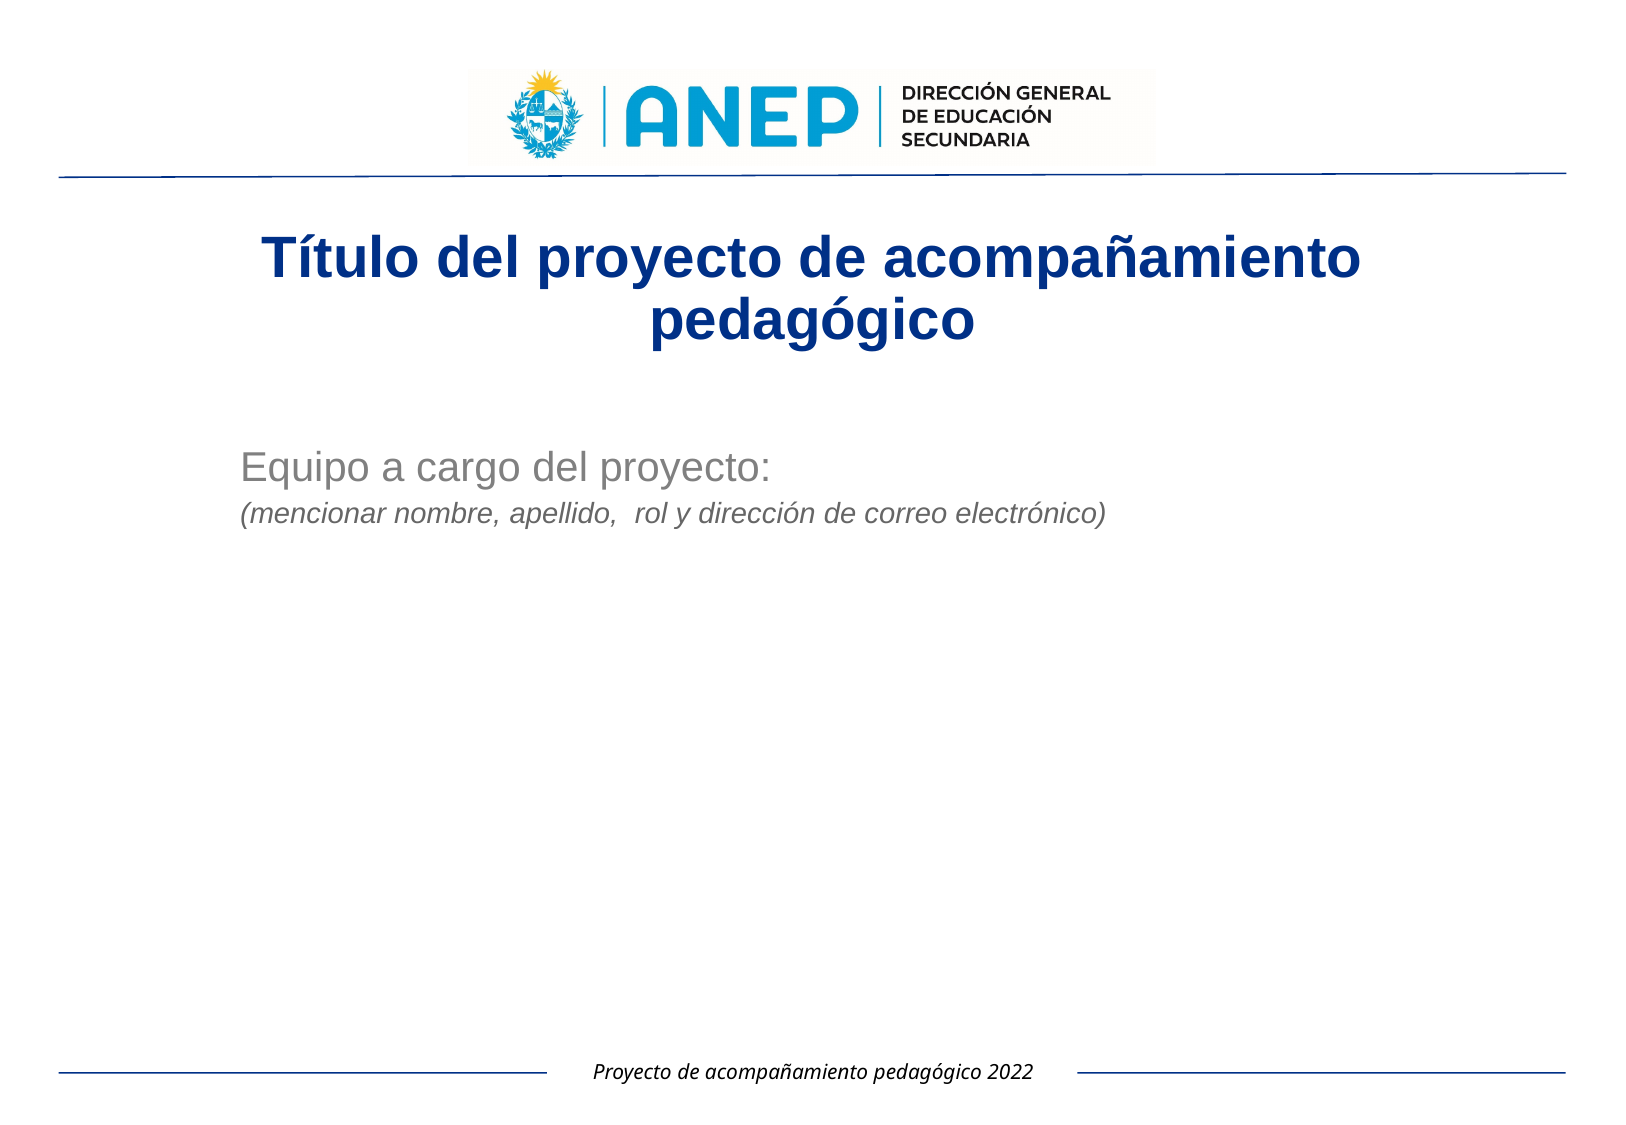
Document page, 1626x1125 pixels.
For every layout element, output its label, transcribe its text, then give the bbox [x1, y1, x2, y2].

subtitle Equipo a cargo del proyecto: (mencionar nombre, apellido, rol y dirección de correo electrónico) [225, 424, 1467, 556]
title Título del proyecto de acompañamiento pedagógico [234, 296, 1391, 449]
title Proyecto de acompañamiento pedagógico 2022 [224, 1041, 1403, 1092]
picture [468, 69, 1156, 166]
